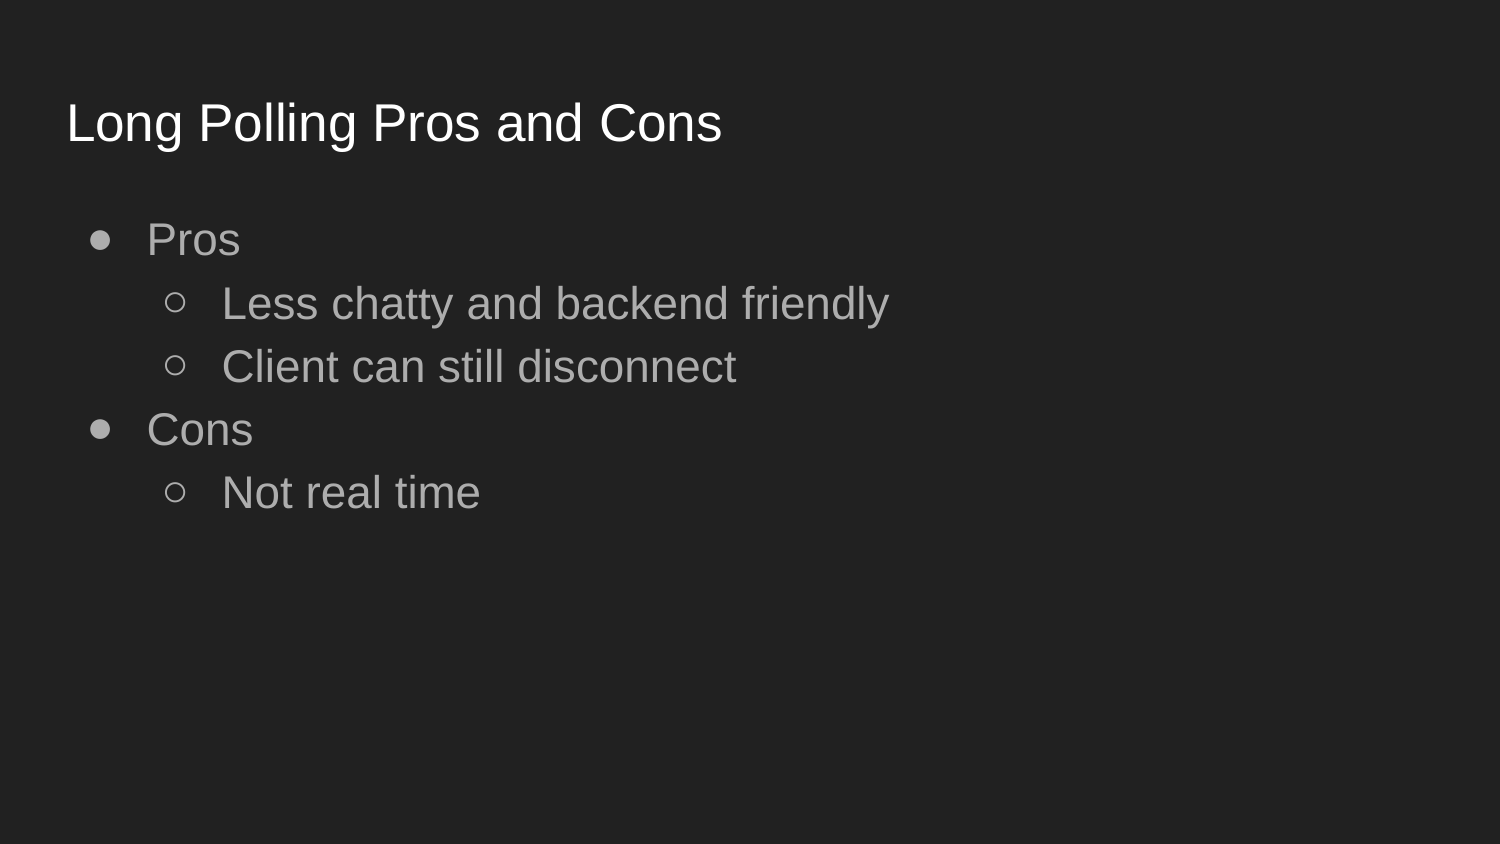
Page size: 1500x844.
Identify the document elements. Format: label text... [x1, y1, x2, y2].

list Pros Less chatty and backend friendly Client can still disconnect Cons Not real time [56, 186, 1248, 732]
title Long Polling Pros and Cons [51, 72, 1449, 167]
